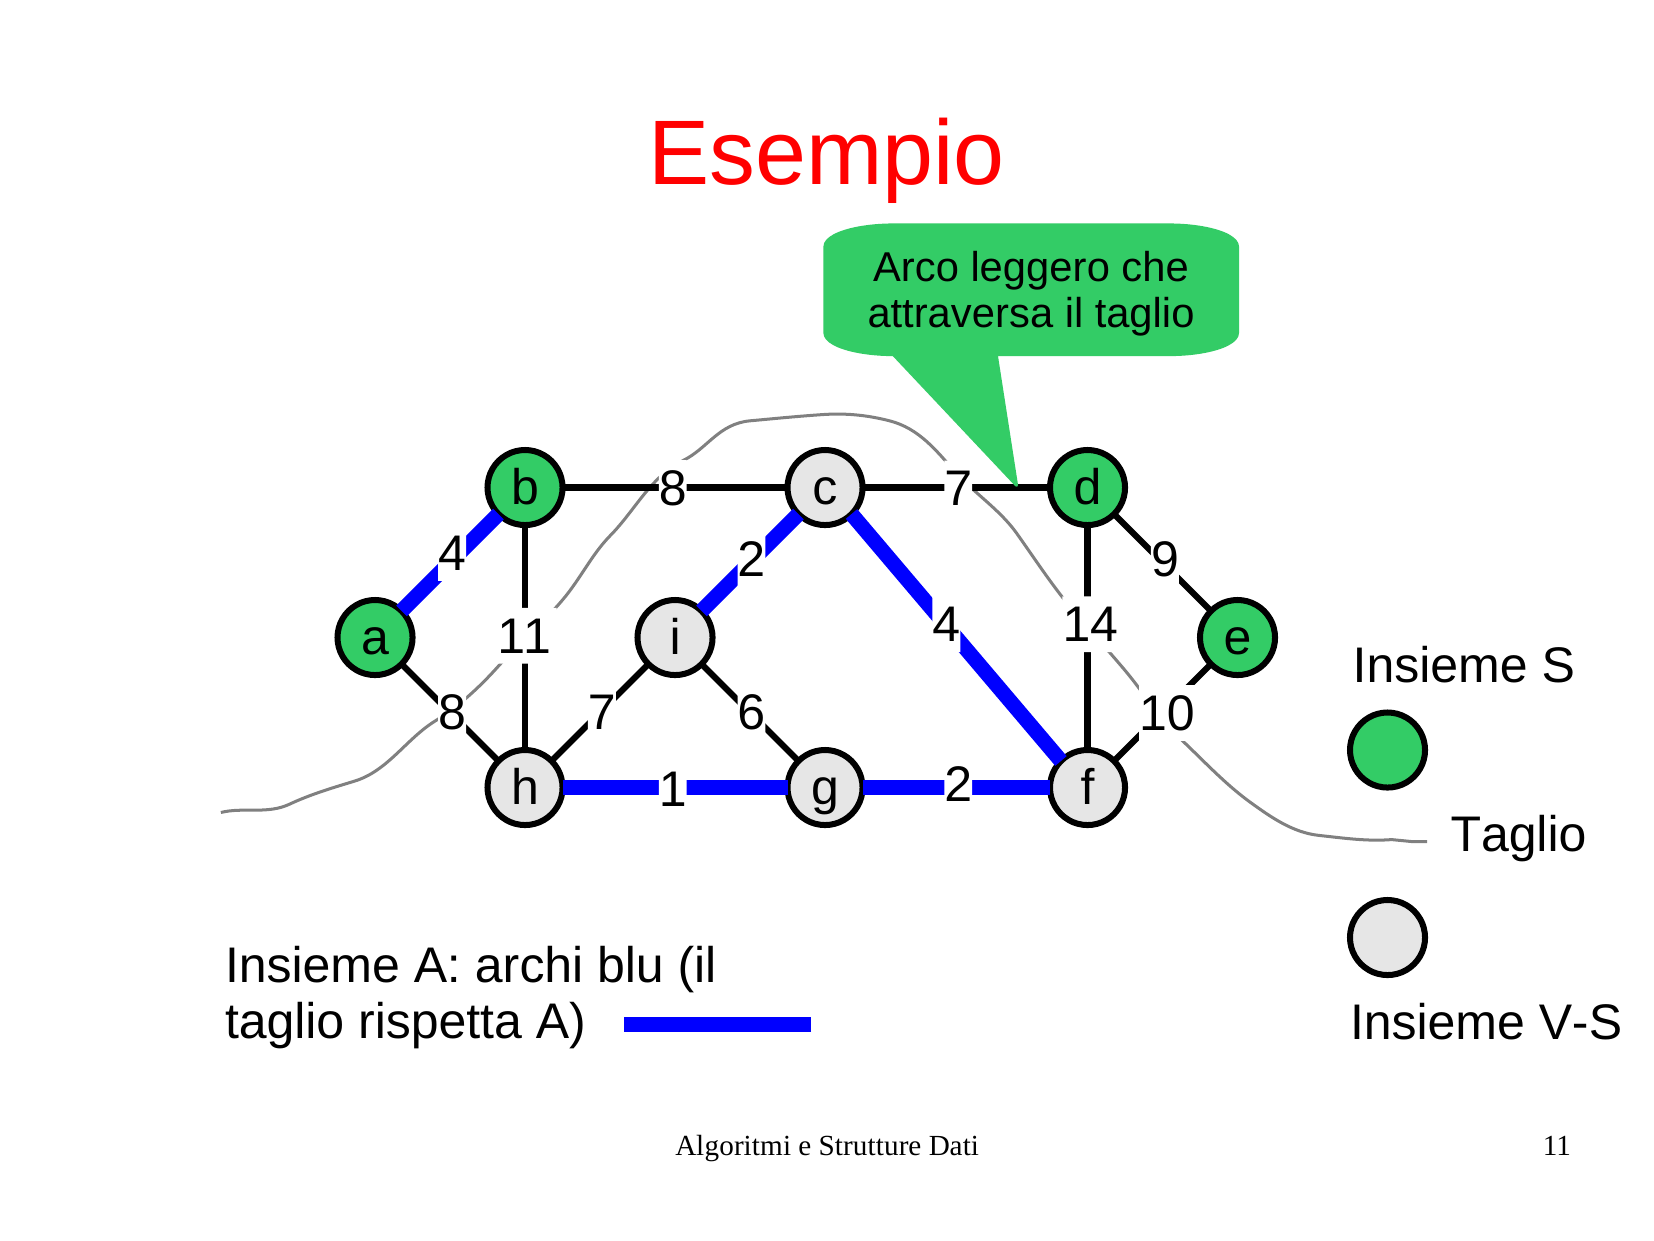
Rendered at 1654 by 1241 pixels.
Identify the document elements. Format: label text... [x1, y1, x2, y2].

text_box 2 [944, 756, 973, 812]
text_box 6 [737, 684, 766, 741]
text_box [1350, 712, 1426, 788]
text_box i [637, 600, 713, 676]
text_box Insieme V-S [1350, 994, 1623, 1051]
text_box 4 [932, 596, 961, 653]
text_box Arco leggero che attraversa il taglio [824, 224, 1238, 486]
text_box 8 [658, 460, 687, 516]
text_box [1350, 900, 1426, 976]
text_box 11 [497, 607, 557, 664]
text_box 4 [438, 525, 467, 581]
text_box 10 [1139, 685, 1195, 741]
text_box c [787, 450, 863, 526]
text_box b [487, 450, 563, 525]
text_box h [487, 750, 563, 826]
text_box e [1200, 600, 1276, 676]
text_box g [788, 750, 863, 826]
text_box 1 [658, 761, 687, 818]
text_box 2 [737, 531, 766, 588]
text_box f [1050, 750, 1126, 826]
text_box 8 [438, 684, 467, 741]
text_box 9 [1150, 531, 1179, 588]
text_box a [337, 600, 413, 676]
text_box Insieme A: archi blu (il taglio rispetta A) [225, 937, 826, 1050]
text_box 7 [944, 460, 973, 517]
text_box d [1050, 450, 1126, 525]
title Esempio [82, 49, 1571, 257]
text_box 7 [587, 684, 616, 741]
text_box 14 [1062, 596, 1119, 653]
text_box Taglio [1450, 806, 1587, 863]
text_box Insieme S [1352, 637, 1576, 694]
